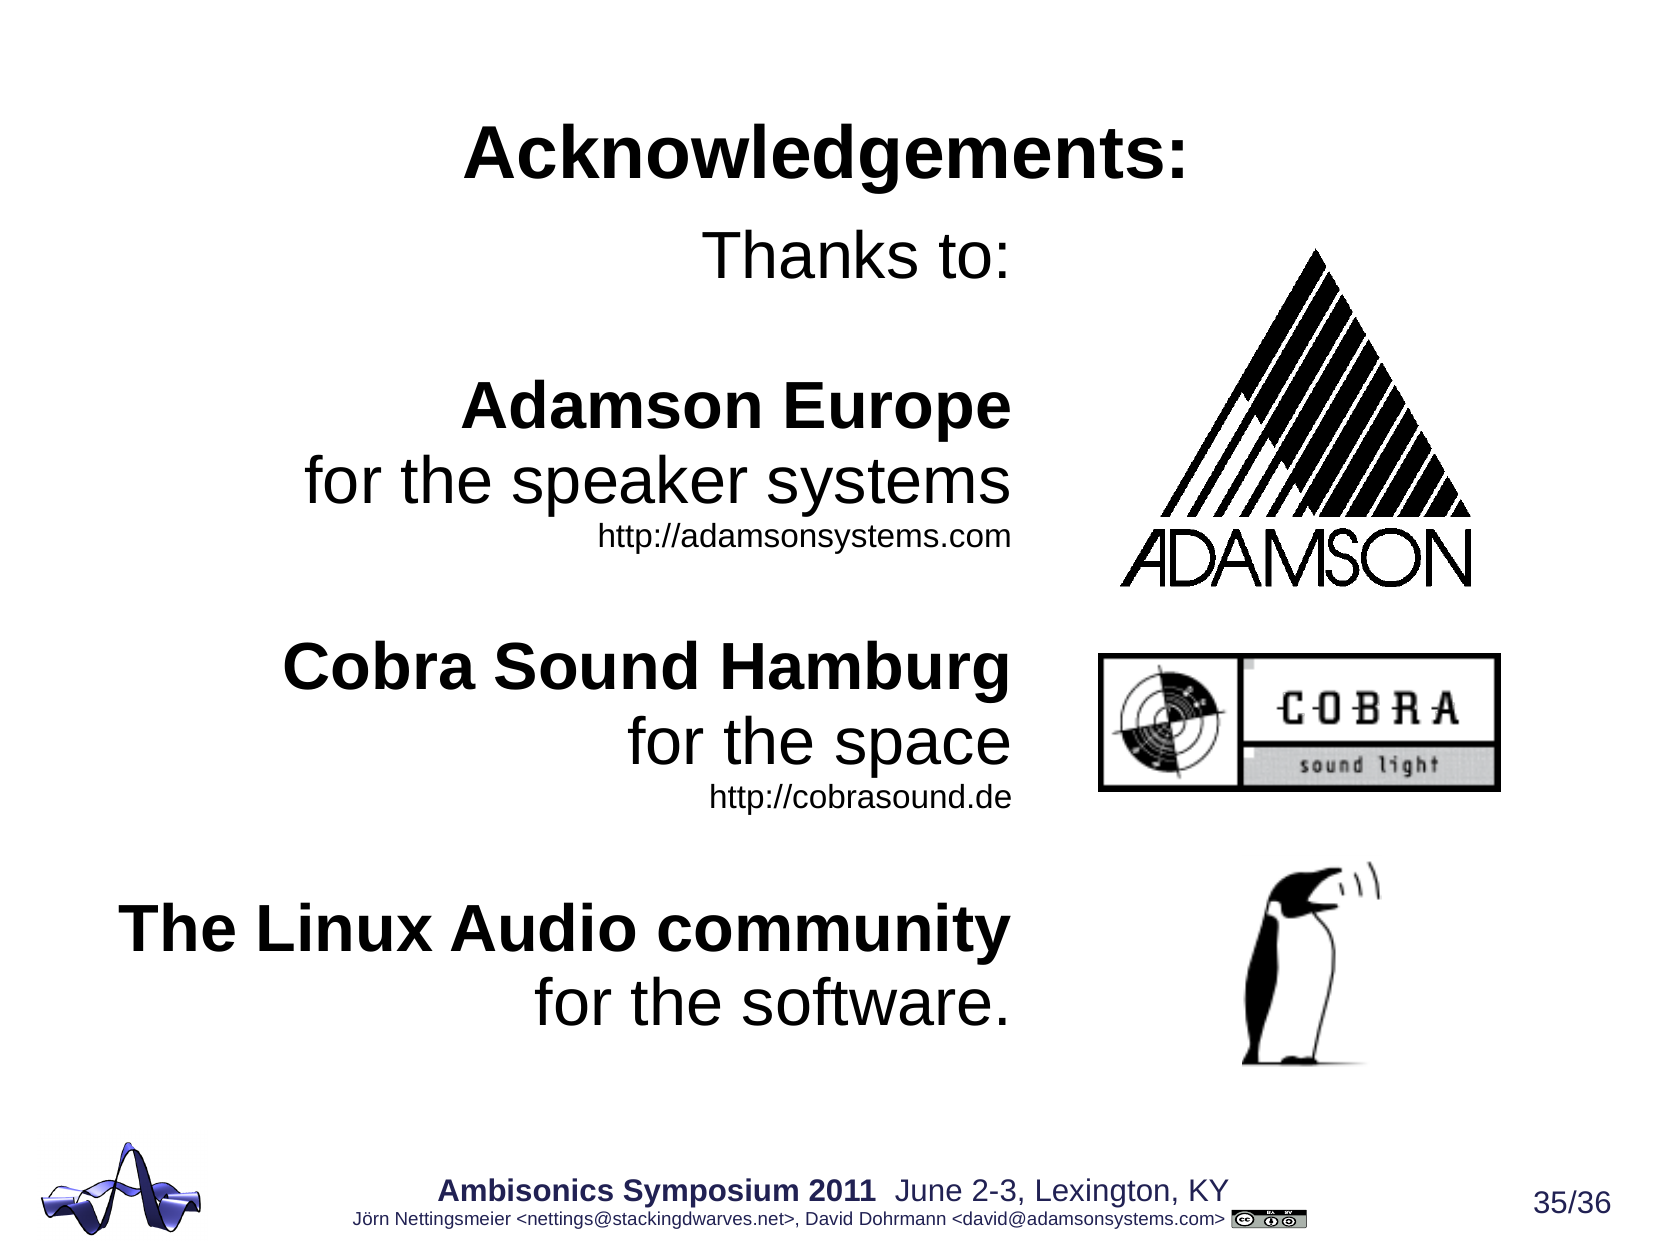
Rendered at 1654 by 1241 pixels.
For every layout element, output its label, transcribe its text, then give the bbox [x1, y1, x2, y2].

subtitle Thanks to: Adamson Europe for the speaker systems http://adamsonsystems.com Cobra Sound Hamburg for the space http://cobrasound.de The Linux Audio community for the software. [86, 150, 1013, 1109]
picture [1098, 653, 1501, 792]
title Acknowledgements: [82, 49, 1571, 257]
picture [37, 1130, 208, 1241]
picture [1120, 248, 1471, 587]
picture [1242, 854, 1382, 1115]
